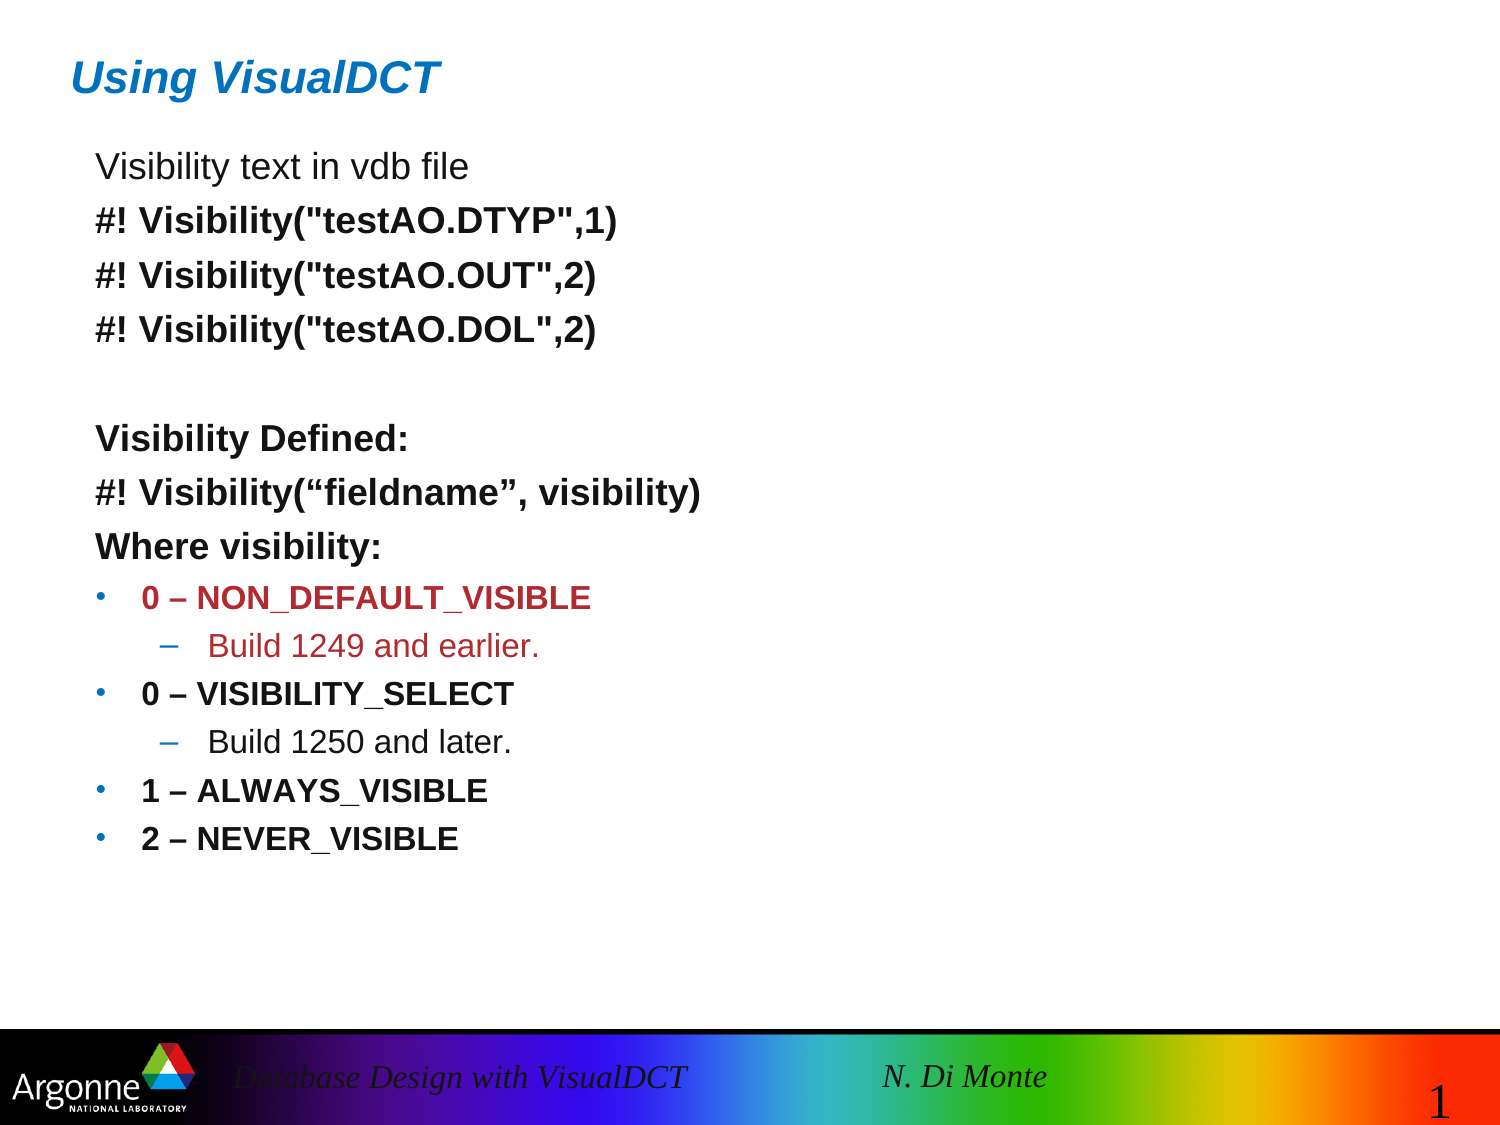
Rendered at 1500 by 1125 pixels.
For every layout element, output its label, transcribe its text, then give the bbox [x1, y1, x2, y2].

title Using VisualDCT [55, 54, 1361, 112]
picture [0, 1029, 1500, 1125]
list Visibility text in vdb file #! Visibility("testAO.DTYP",1) #! Visibility("testAO.OUT",2) #! Visibility("testAO.DOL",2) Visibility Defined: #! Visibility(“fieldname”, visibility) Where visibility: 0 – NON_DEFAULT_VISIBLE Build 1249 and earlier. 0 – VISIBILITY_SELECT Build 1250 and later. 1 – ALWAYS_VISIBLE 2 – NEVER_VISIBLE [80, 134, 1424, 865]
